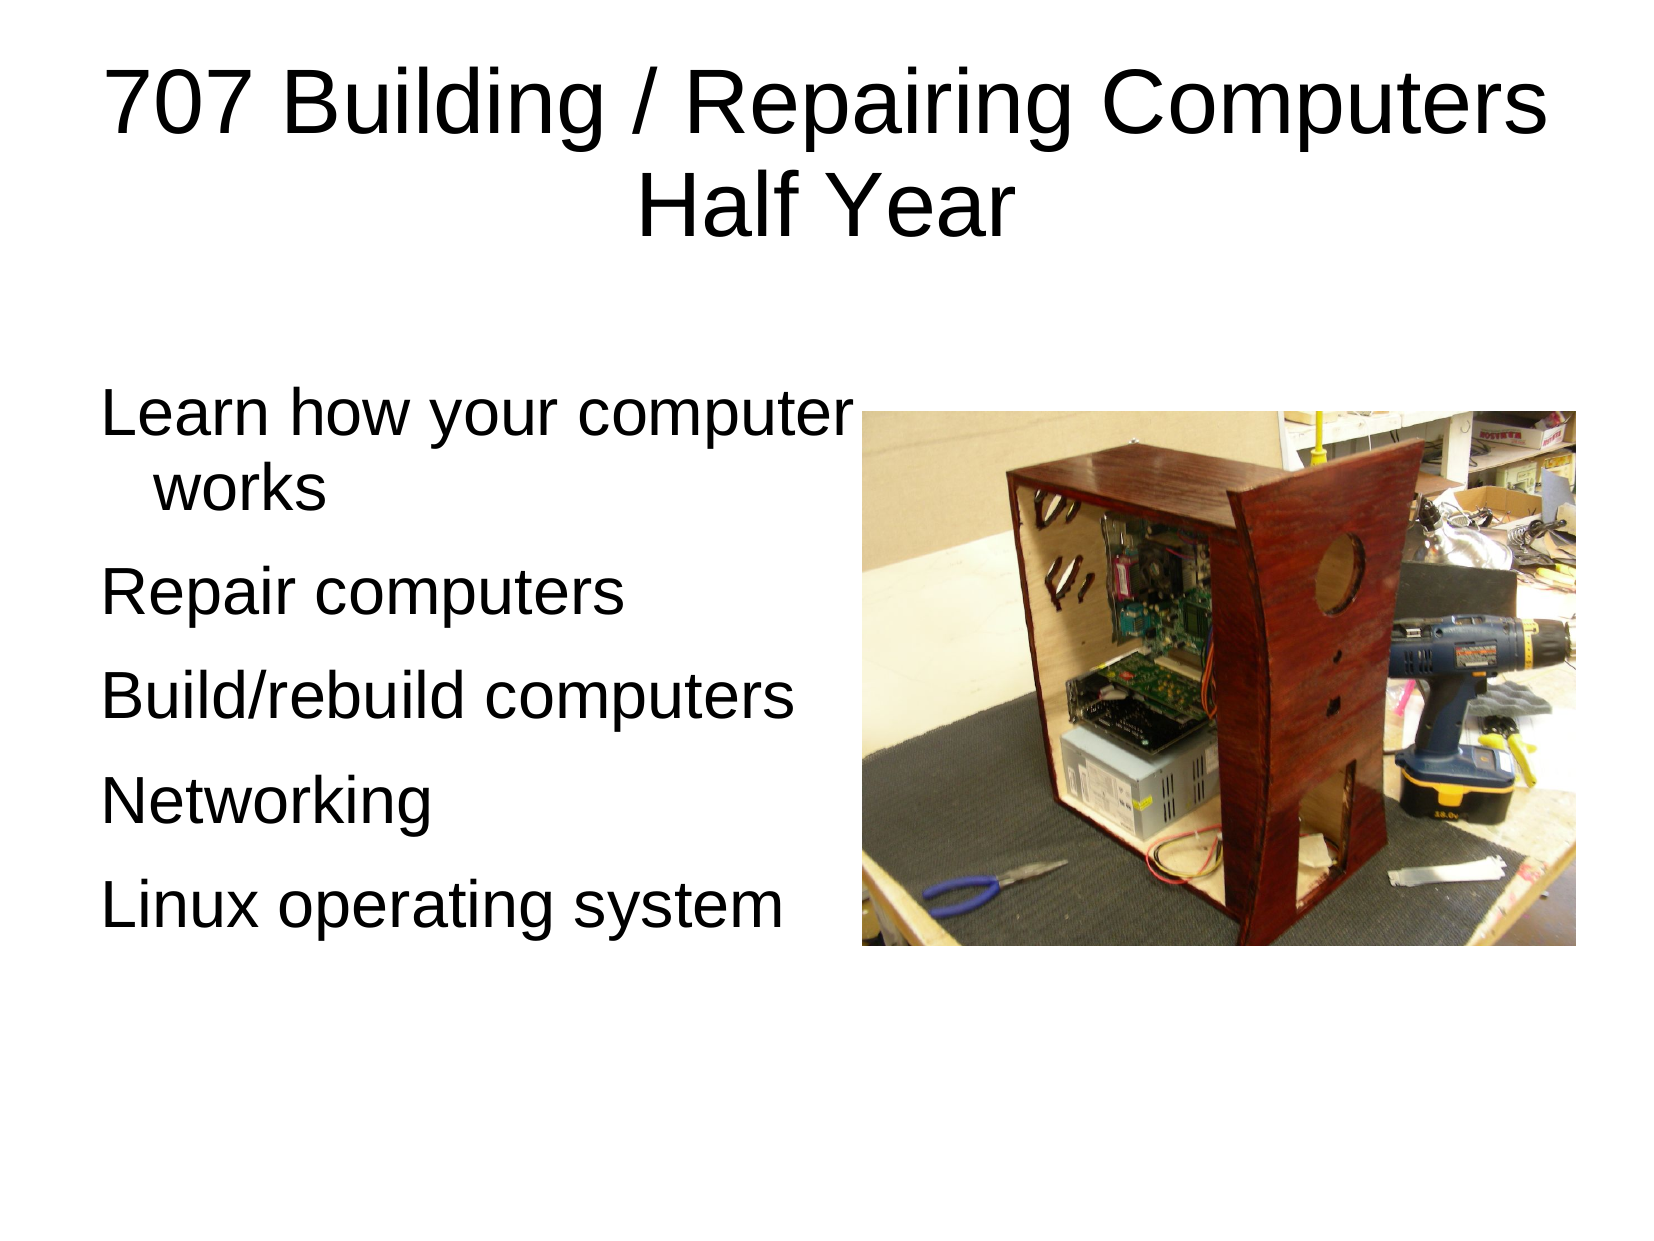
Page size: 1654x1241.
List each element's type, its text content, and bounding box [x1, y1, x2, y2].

list Learn how your computer works Repair computers Build/rebuild computers Networking Linux operating system [82, 375, 901, 1109]
picture [862, 411, 1576, 946]
title 707 Building / Repairing Computers Half Year [82, 49, 1571, 257]
